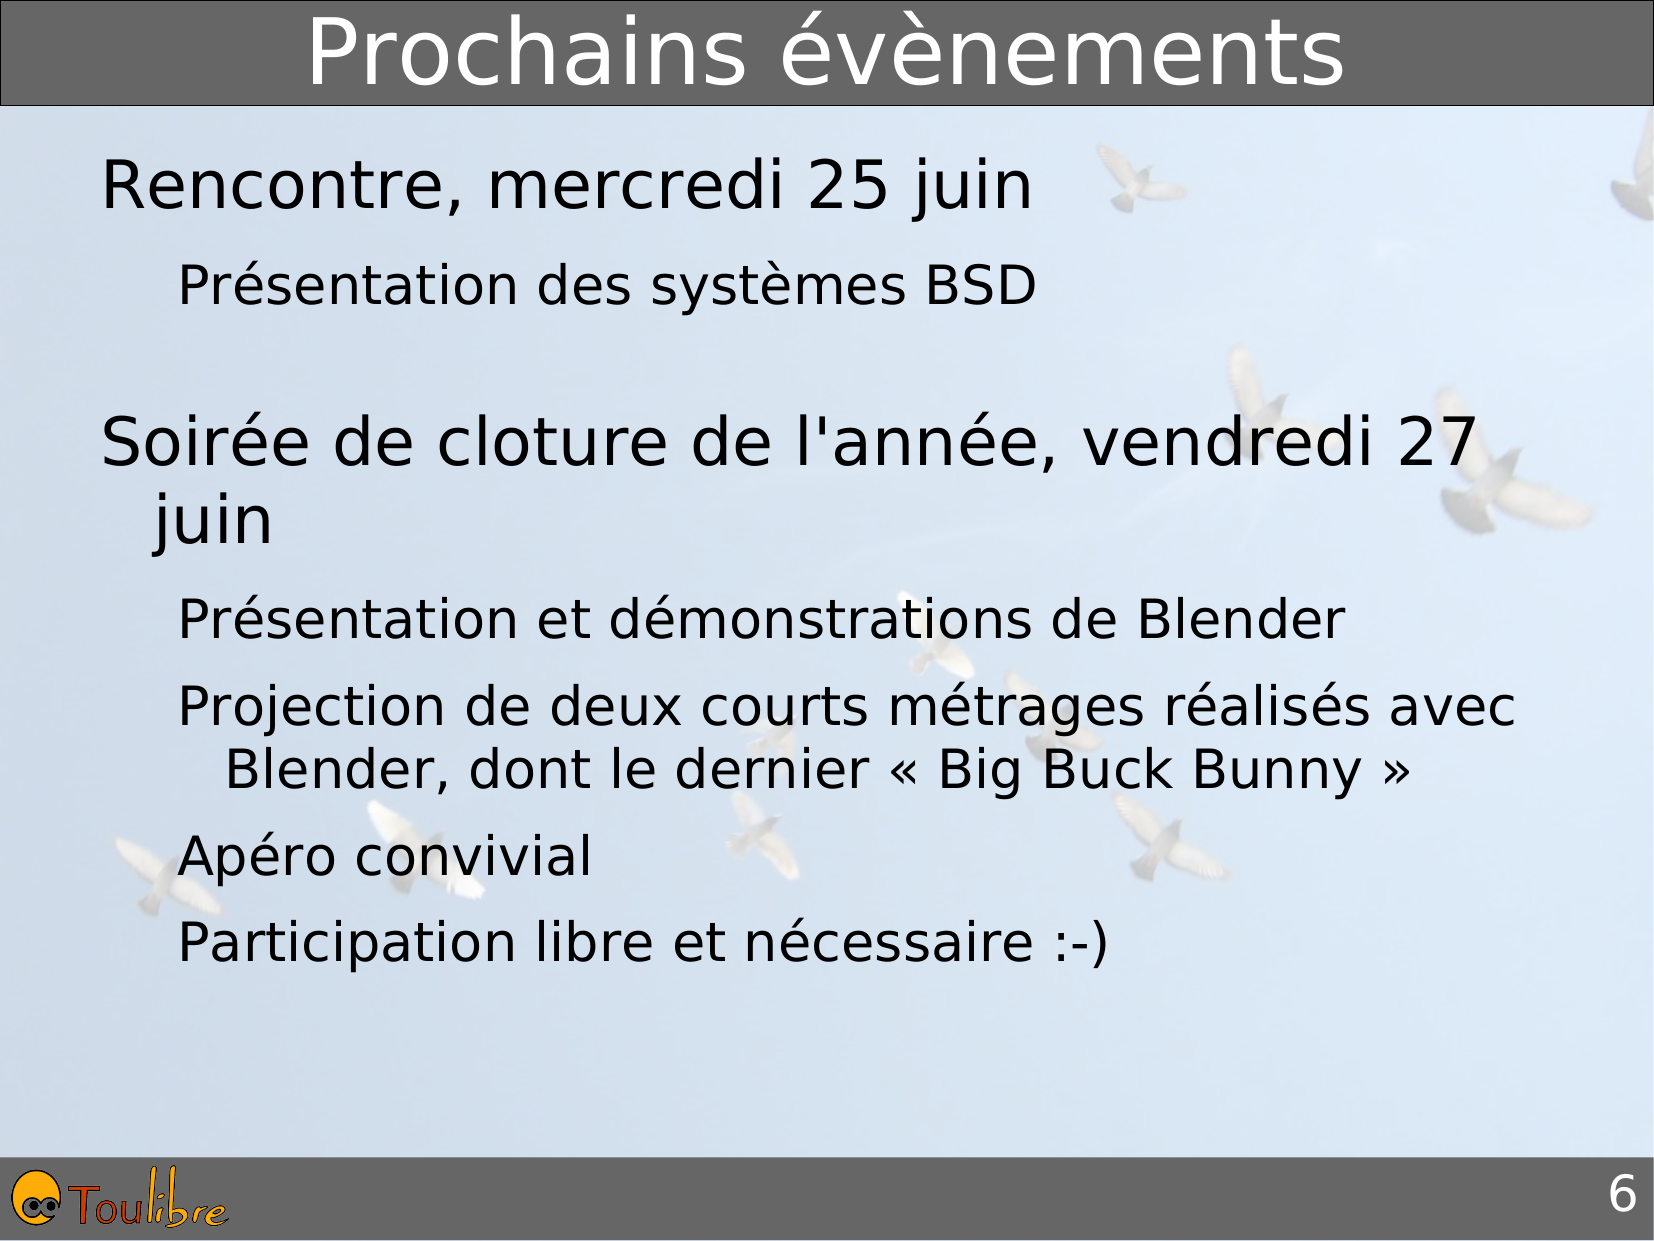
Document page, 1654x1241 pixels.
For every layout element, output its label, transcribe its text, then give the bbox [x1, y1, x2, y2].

picture [11, 1165, 229, 1228]
title Prochains évènements [0, 0, 1654, 107]
list Rencontre, mercredi 25 juin Présentation des systèmes BSD Soirée de cloture de l'année, vendredi 27 juin Présentation et démonstrations de Blender Projection de deux courts métrages réalisés avec Blender, dont le dernier « Big Buck Bunny » Apéro convivial Participation libre et nécessaire :-) [82, 146, 1571, 1094]
